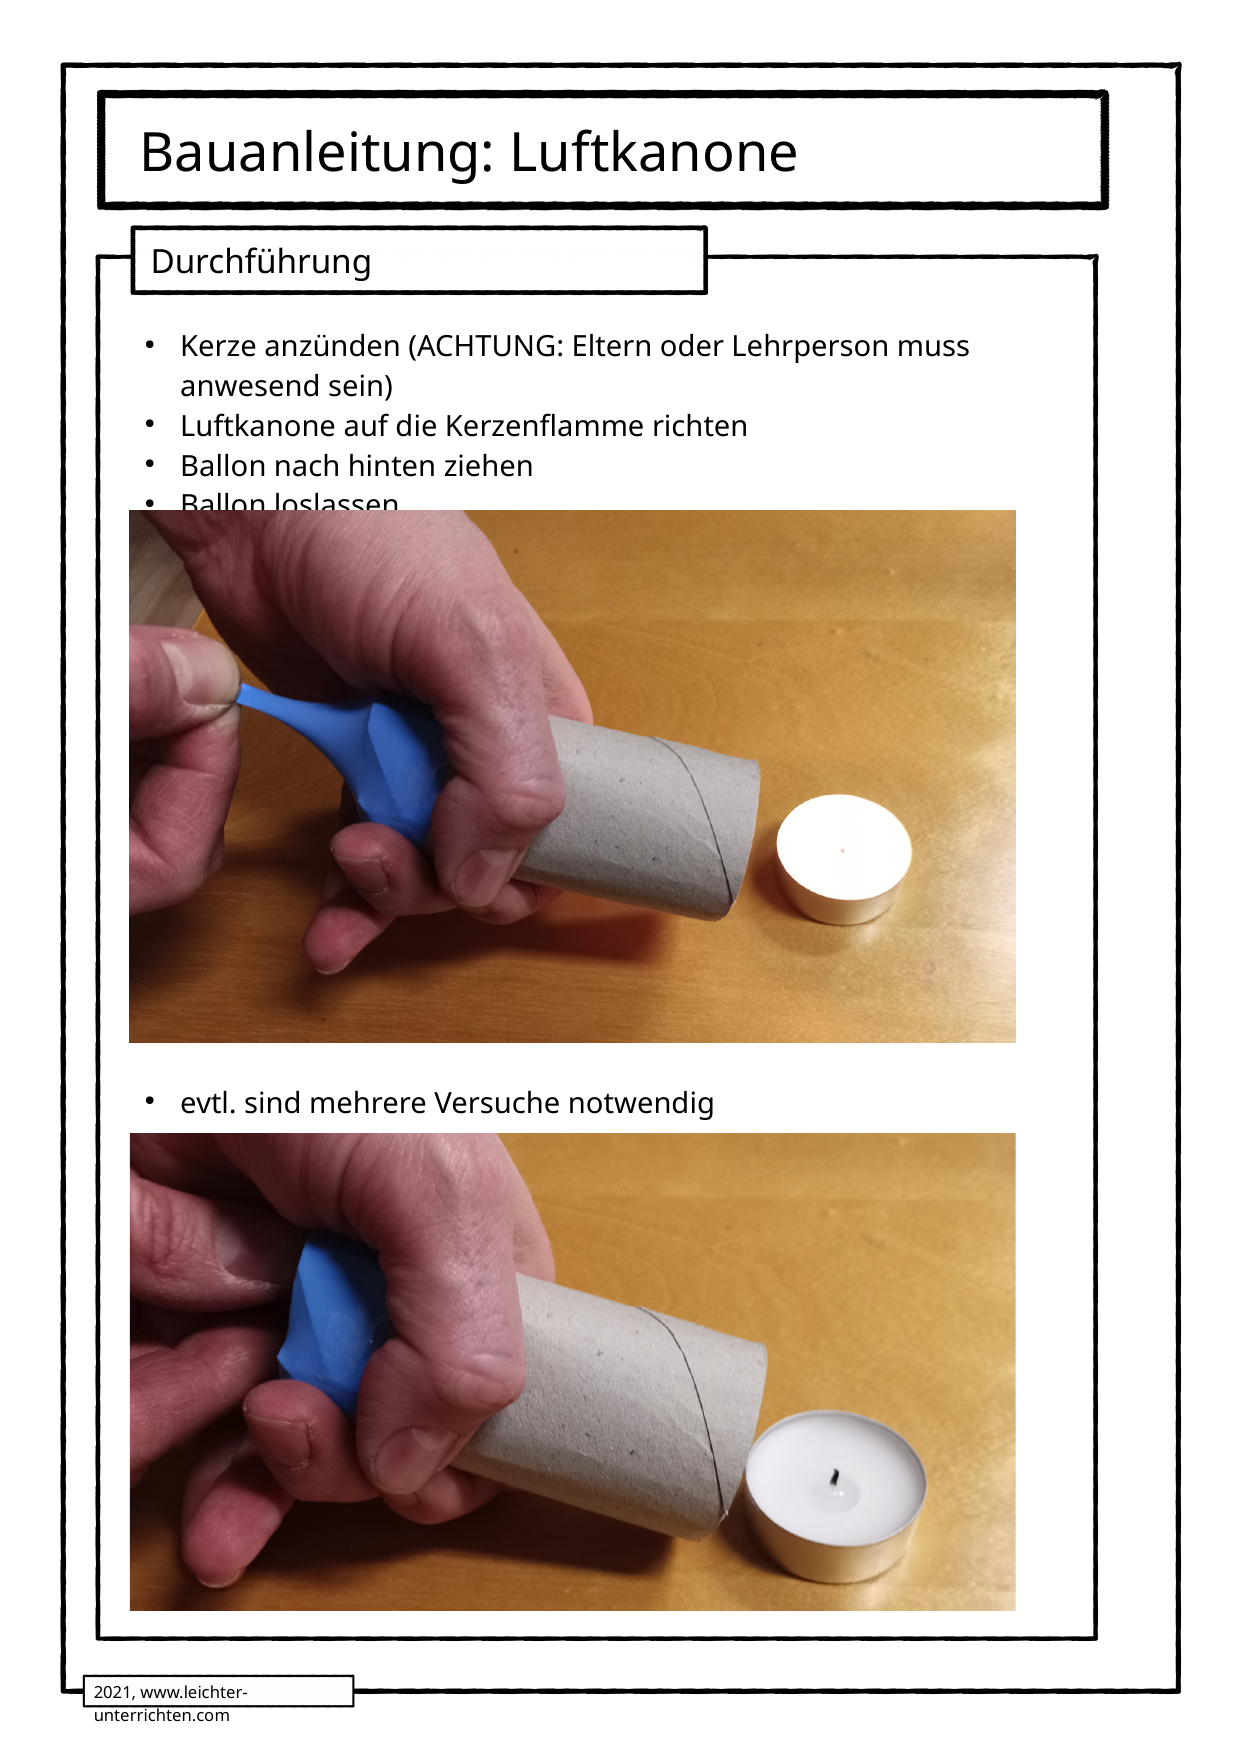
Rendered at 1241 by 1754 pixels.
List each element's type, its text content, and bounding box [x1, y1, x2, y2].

text_box Durchführung [135, 230, 330, 291]
picture [59, 61, 1182, 1708]
text_box 2021, www.leichter-unterrichten.com [78, 1672, 332, 1711]
